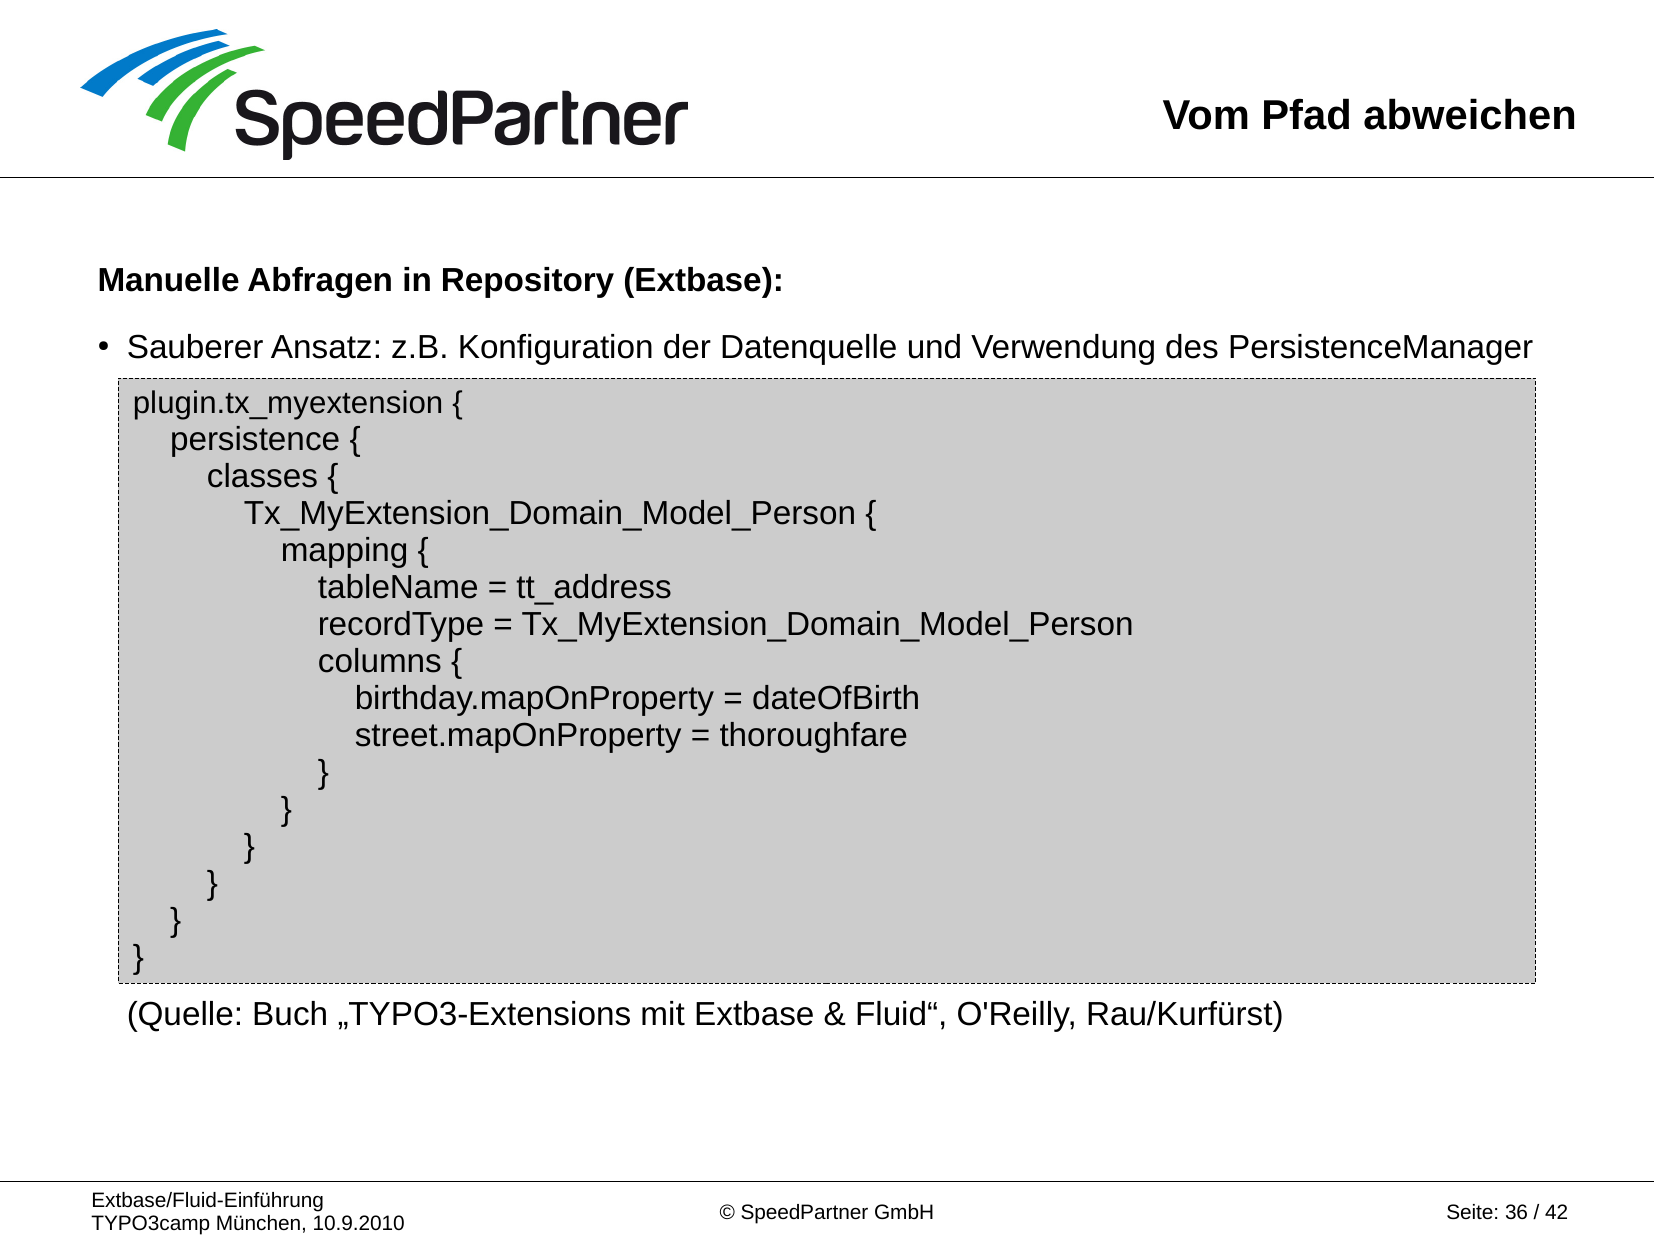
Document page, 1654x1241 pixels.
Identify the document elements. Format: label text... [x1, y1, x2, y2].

title Vom Pfad abweichen [590, 70, 1577, 160]
text_box plugin.tx_myextension { persistence { classes { Tx_MyExtension_Domain_Model_Person { mapping { tableName = tt_address recordType = Tx_MyExtension_Domain_Model_Person columns { birthday.mapOnProperty = dateOfBirth street.mapOnProperty = thoroughfare } } } } } } [118, 378, 1536, 984]
text_box Manuelle Abfragen in Repository (Extbase): Sauberer Ansatz: z.B. Konfiguration der Datenquelle und Verwendung des PersistenceManager (Quelle: Buch „TYPO3-Extensions mit Extbase & Fluid“, O'Reilly, Rau/Kurfürst) [82, 253, 1565, 1151]
picture [80, 29, 688, 160]
